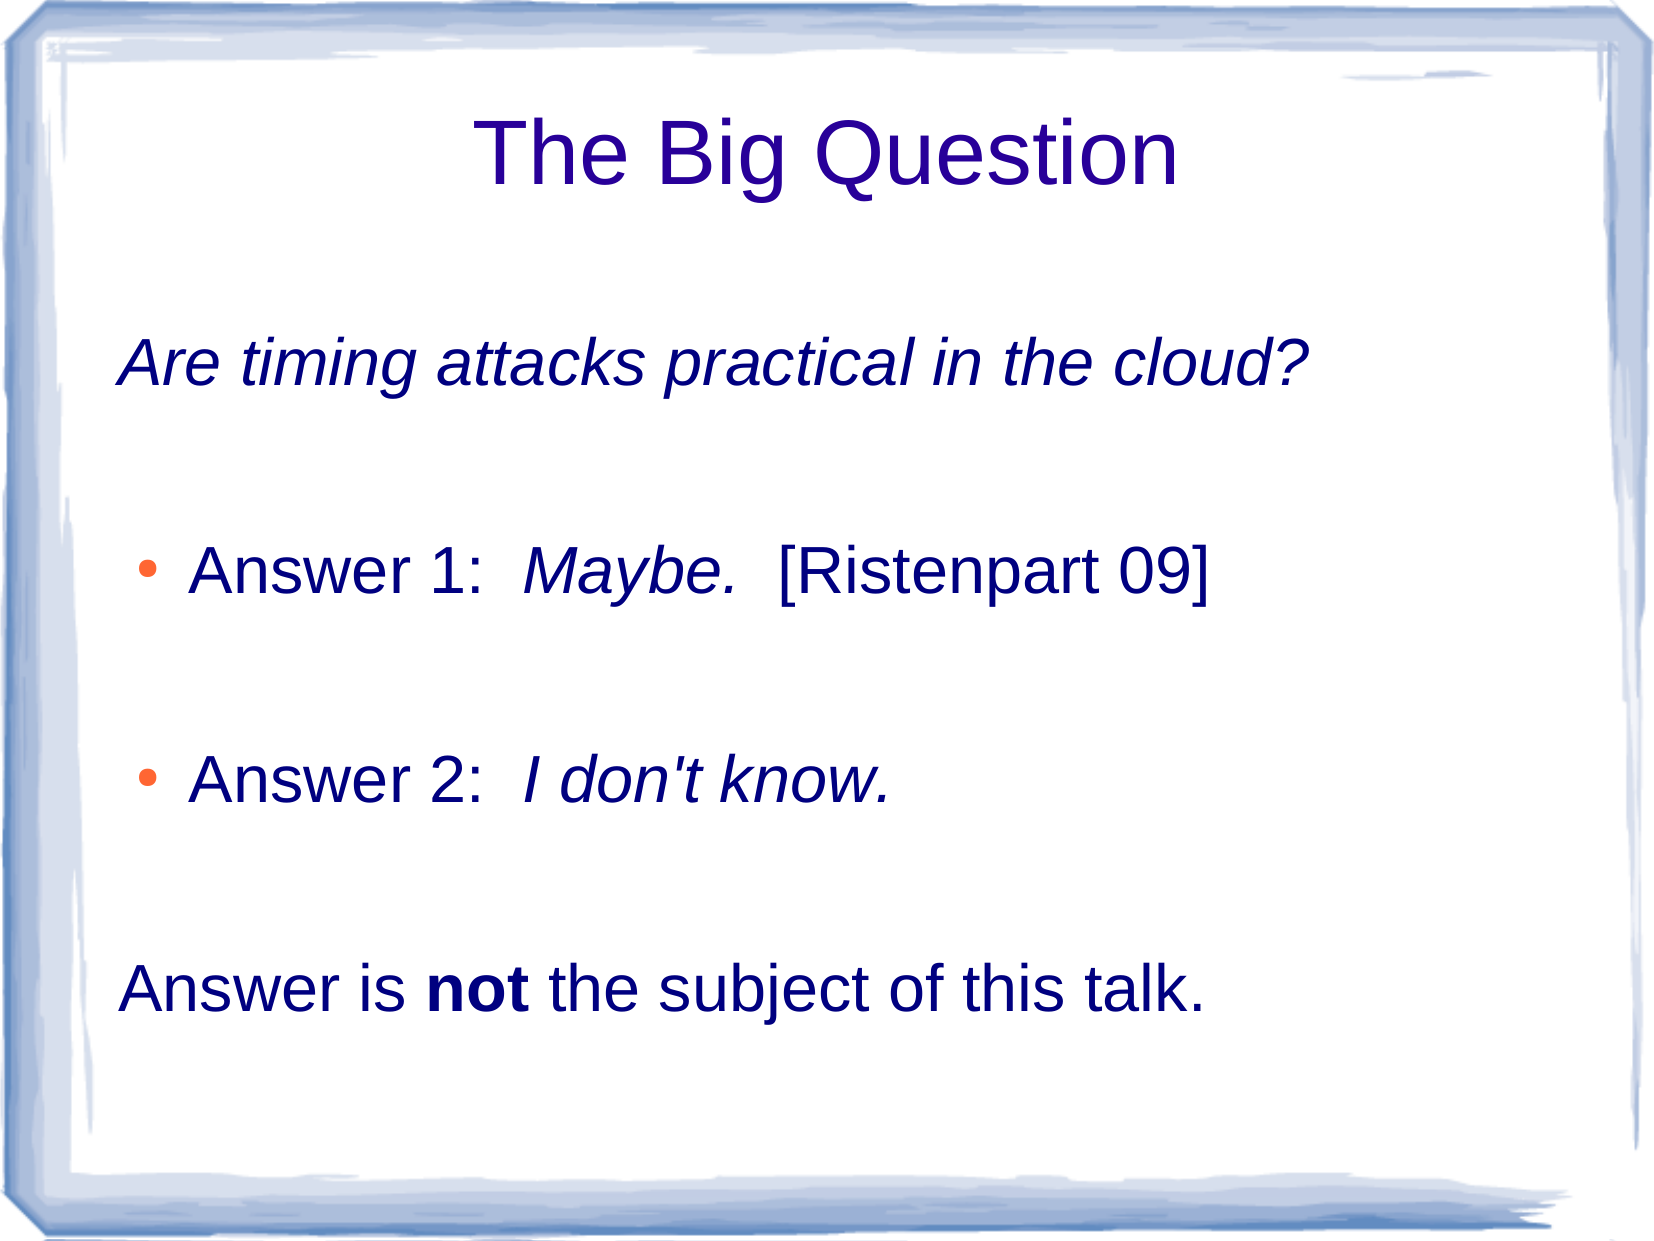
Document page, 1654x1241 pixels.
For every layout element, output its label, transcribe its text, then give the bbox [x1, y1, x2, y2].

title The Big Question [82, 56, 1571, 250]
list Are timing attacks practical in the cloud? Answer 1: Maybe. [Ristenpart 09] Answer 2: I don't know. Answer is not the subject of this talk. [118, 324, 1571, 1024]
picture [0, 0, 1654, 1241]
